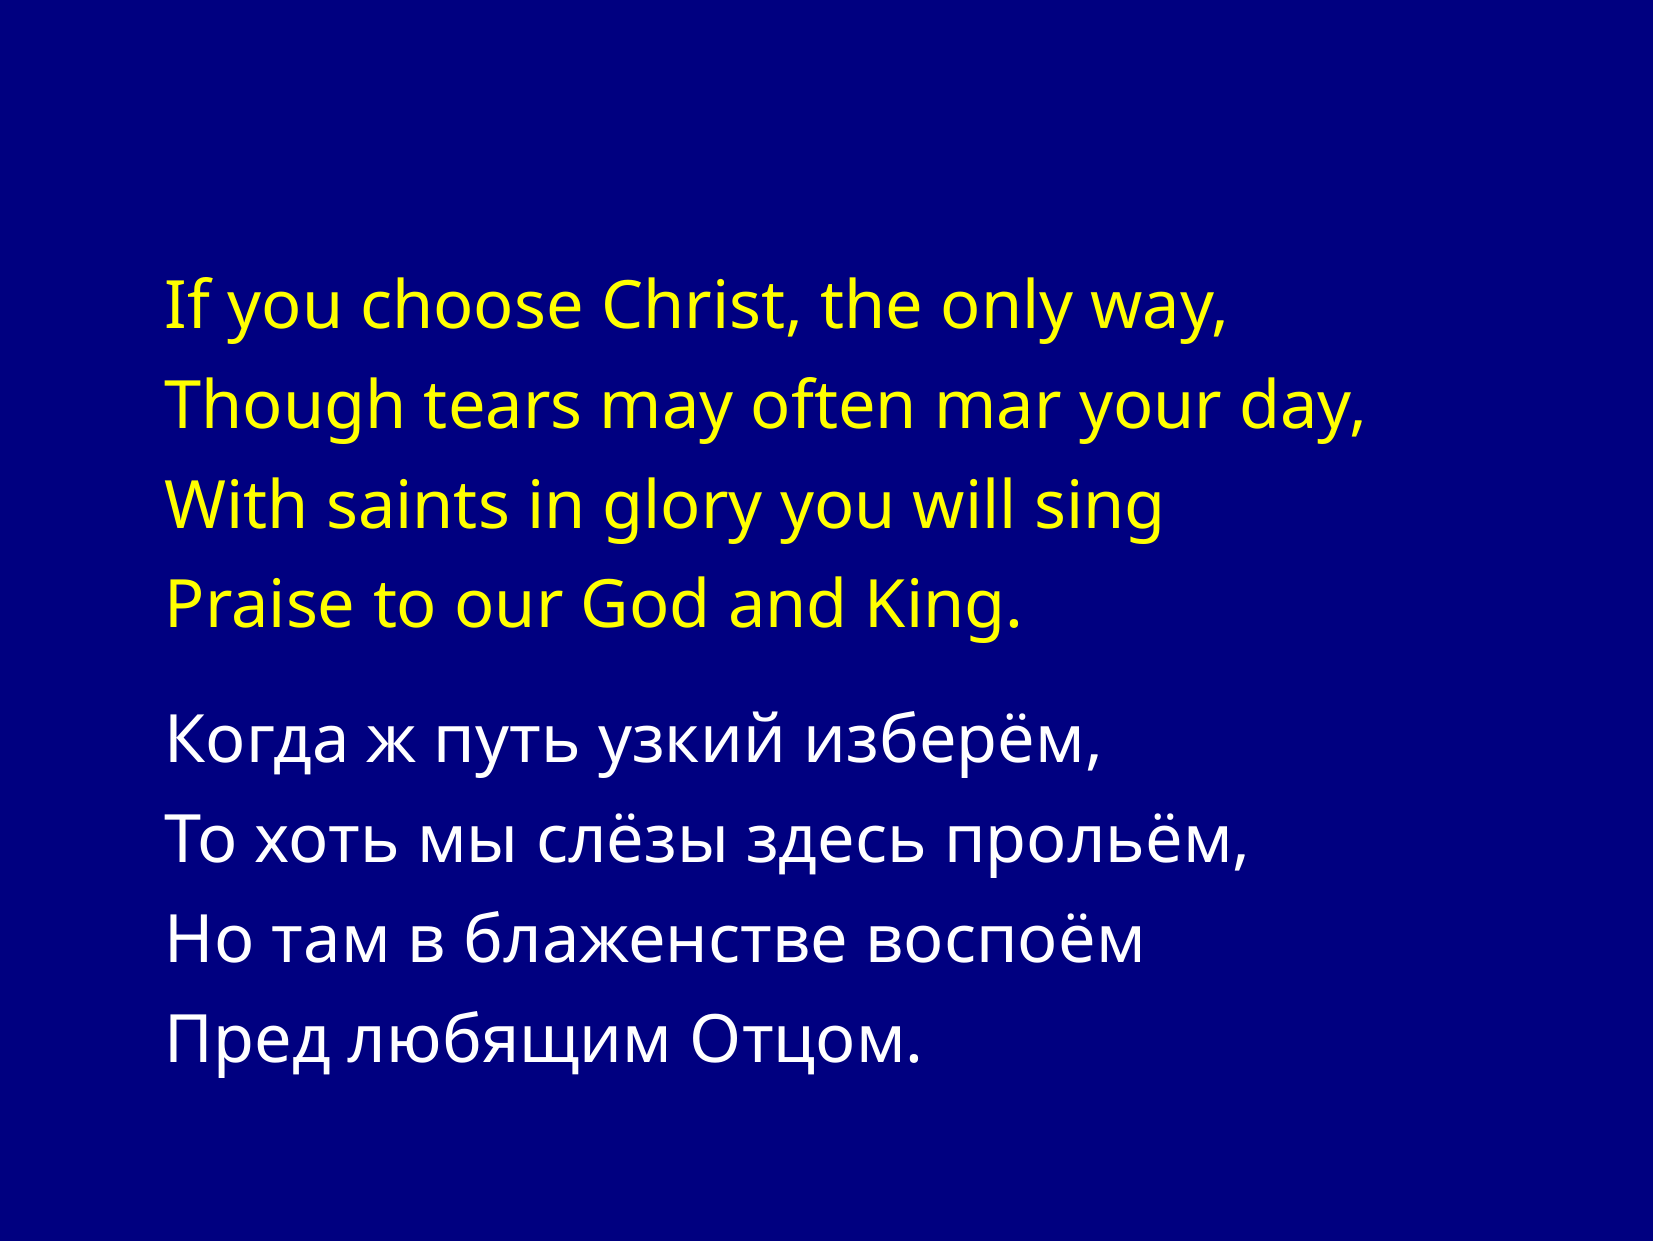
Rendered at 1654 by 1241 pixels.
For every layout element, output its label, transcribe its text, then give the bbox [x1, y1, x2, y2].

text_box Когда ж путь узкий изберём, То хоть мы слёзы здесь прольём, Но там в блаженстве воспоём Пред любящим Отцом. [37, 675, 1576, 1163]
text_box If you choose Christ, the only way, Though tears may often mar your day, With saints in glory you will sing Praise to our God and King. [37, 150, 1576, 638]
